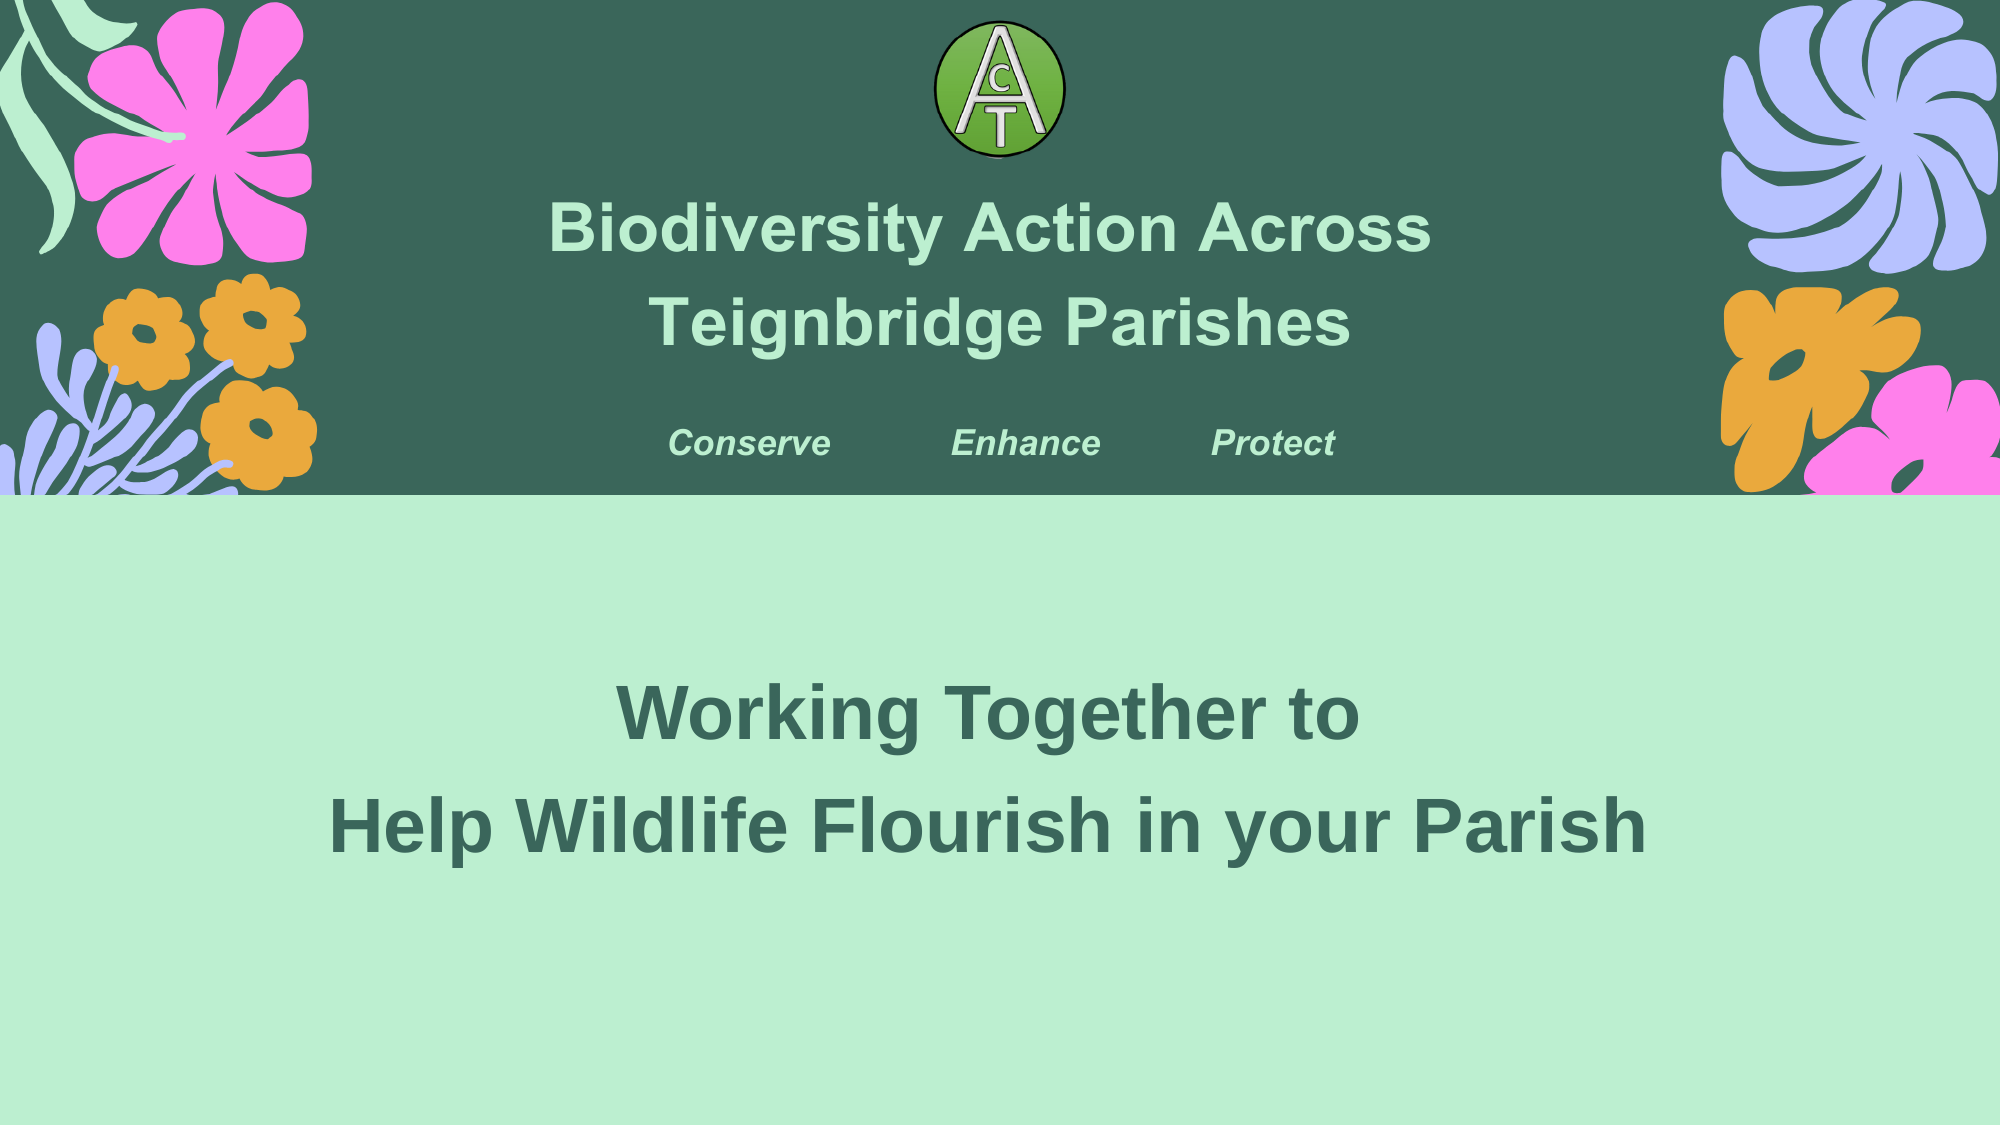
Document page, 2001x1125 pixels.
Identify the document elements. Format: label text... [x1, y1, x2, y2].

subtitle Working Together to Help Wildlife Flourish in your Parish [58, 655, 1942, 917]
picture [0, 0, 2000, 495]
